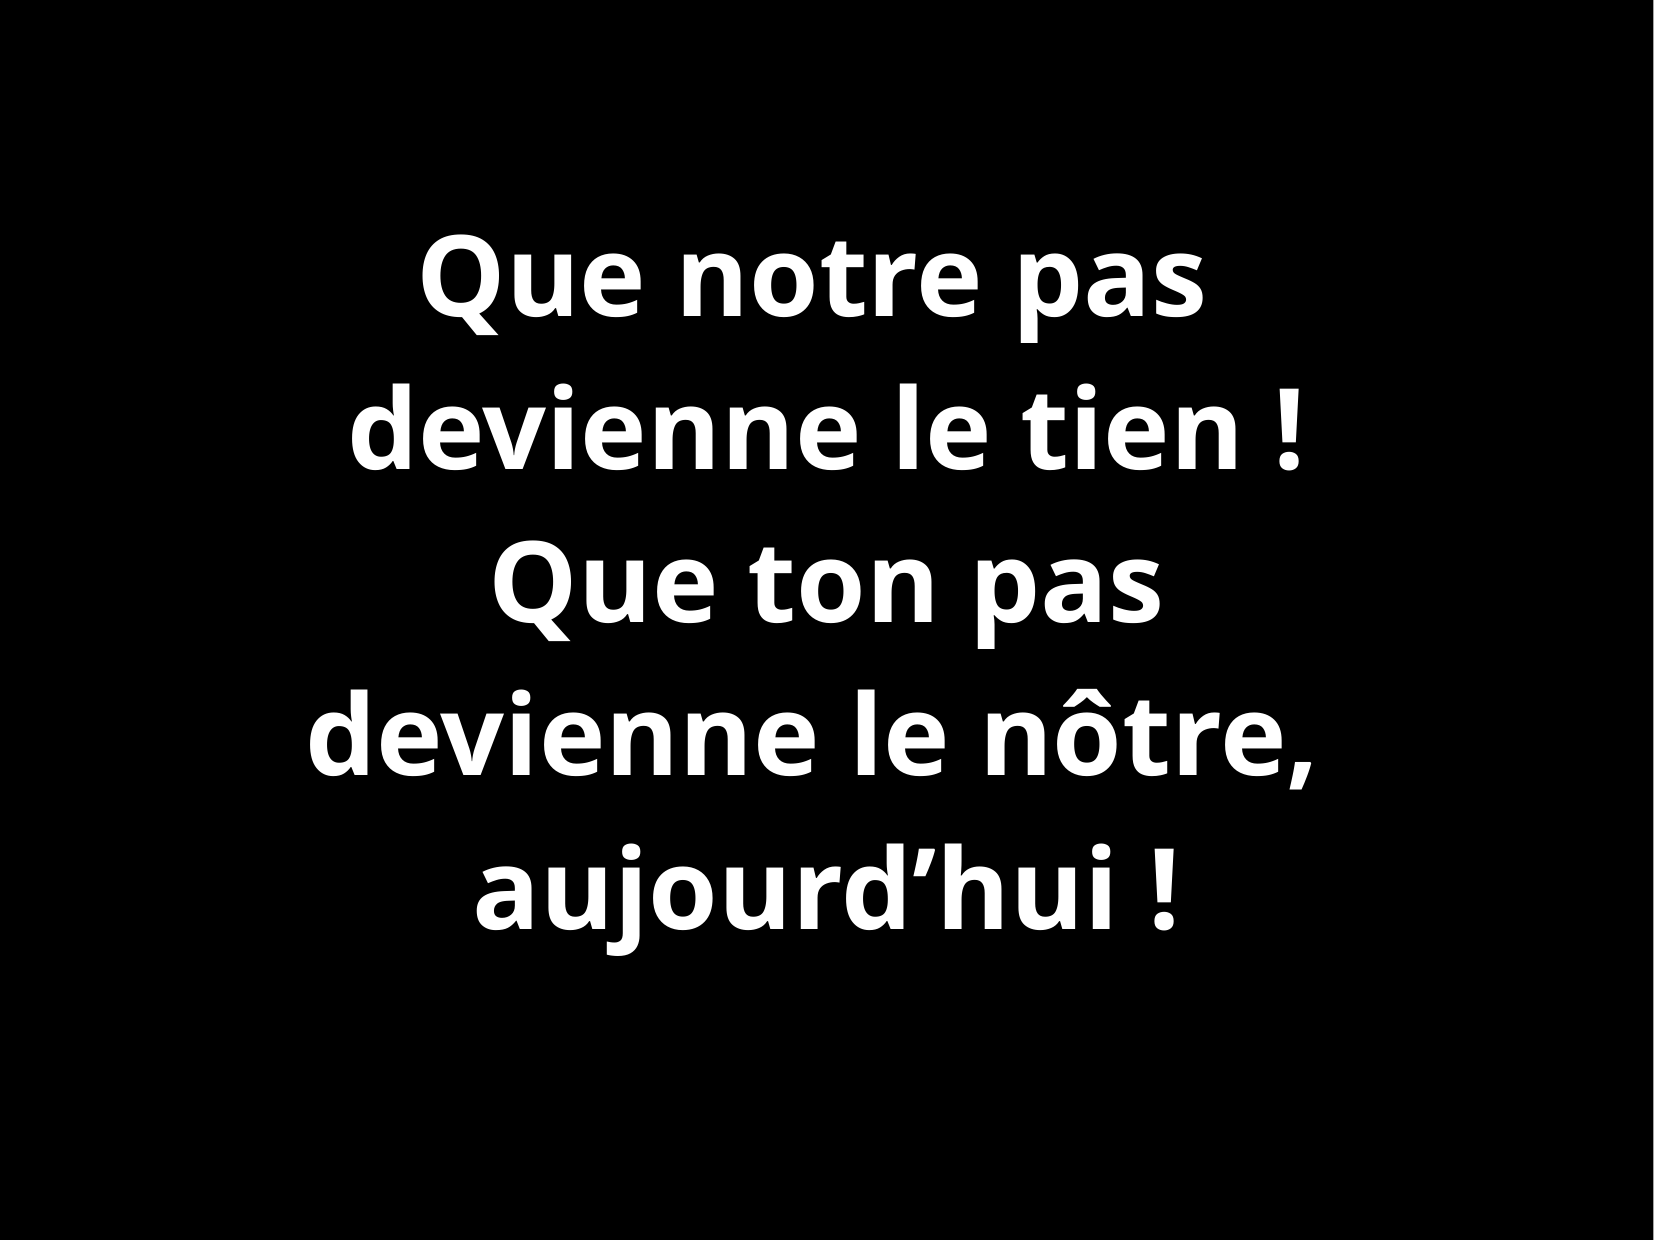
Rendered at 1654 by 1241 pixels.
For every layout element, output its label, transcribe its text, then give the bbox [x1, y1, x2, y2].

subtitle Que notre pas devienne le tien ! Que ton pas devienne le nôtre, aujourd’hui ! [0, 0, 1654, 1207]
